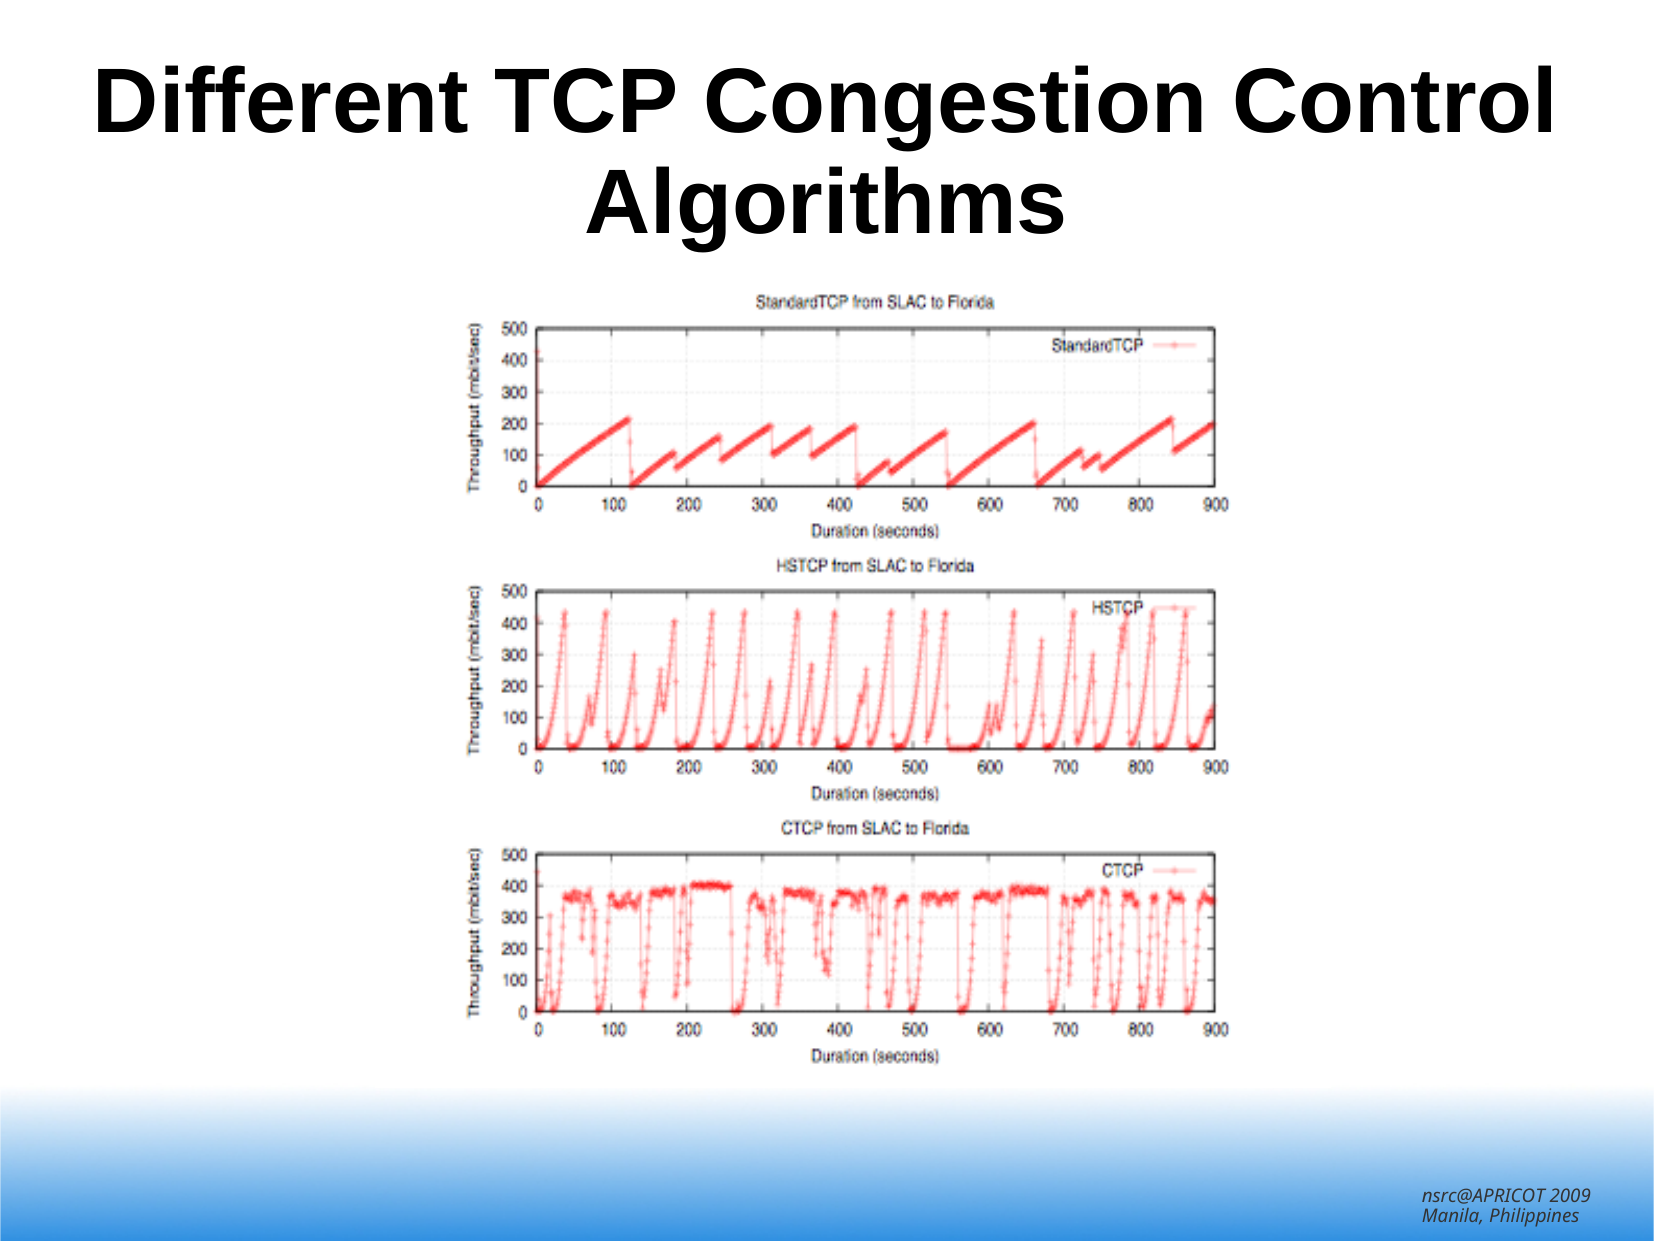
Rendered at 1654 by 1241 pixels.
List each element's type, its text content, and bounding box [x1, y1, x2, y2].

title Different TCP Congestion Control Algorithms [82, 51, 1571, 255]
picture [0, 286, 1654, 1241]
